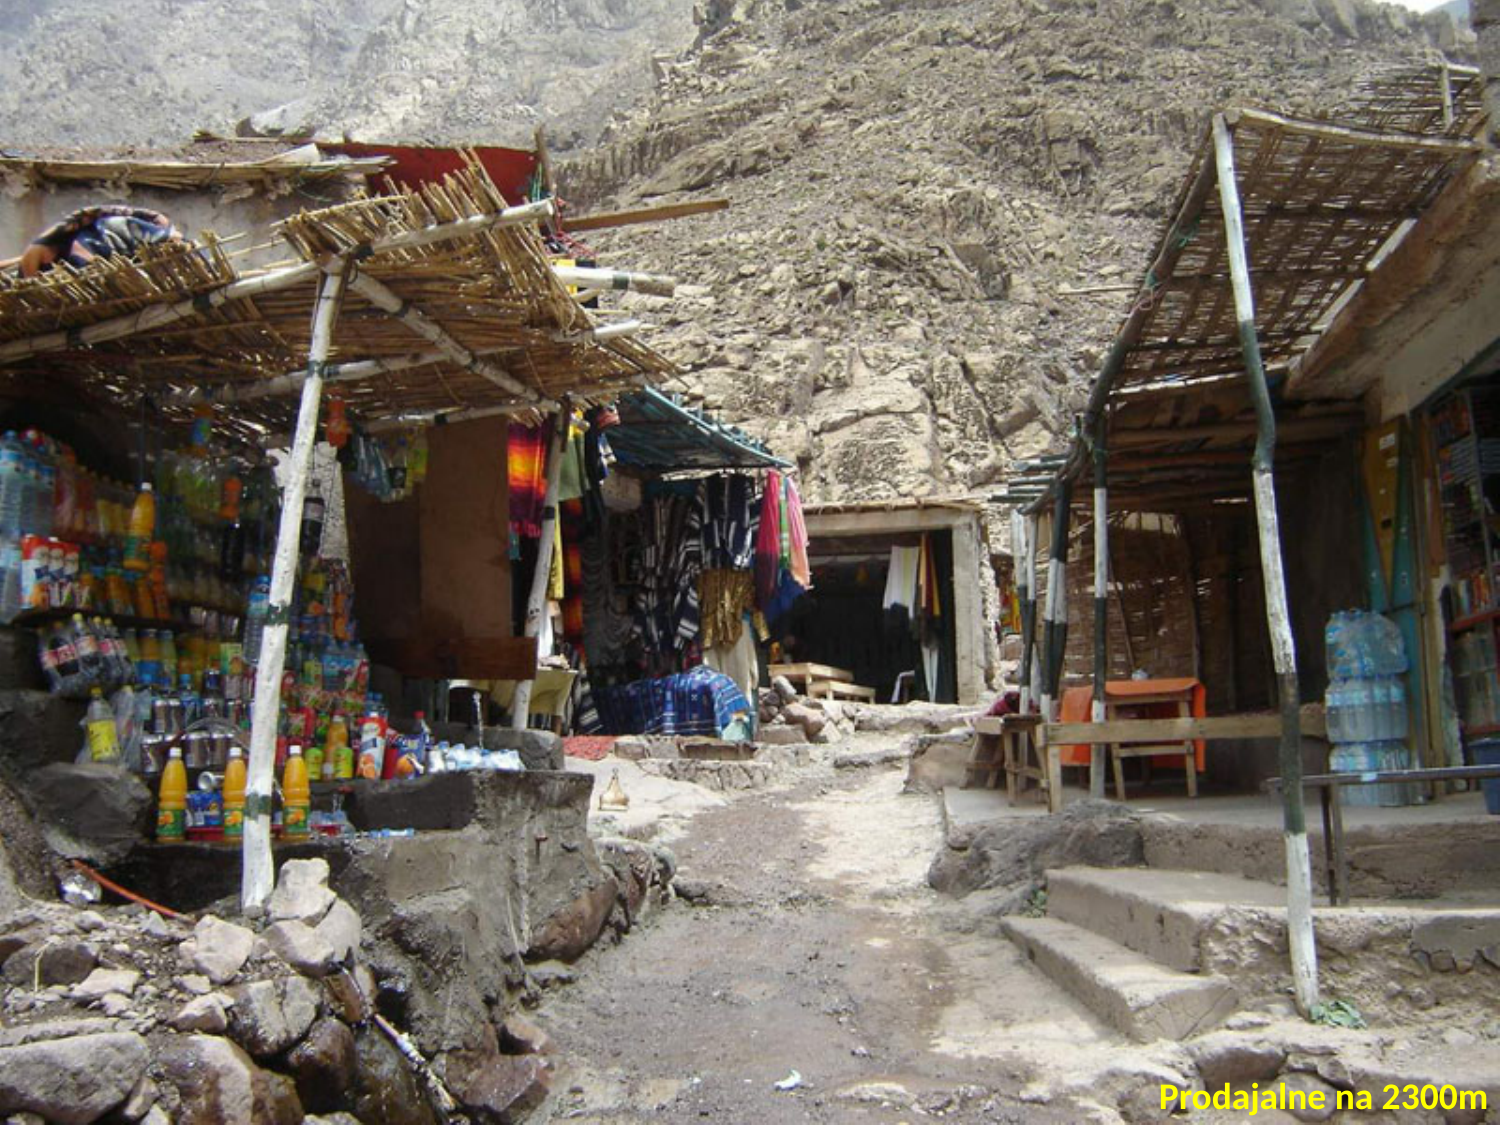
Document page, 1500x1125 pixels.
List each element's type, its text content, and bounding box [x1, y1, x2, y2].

text_box Prodajalne na 2300m [1144, 1064, 1500, 1125]
picture [0, 0, 1500, 1125]
